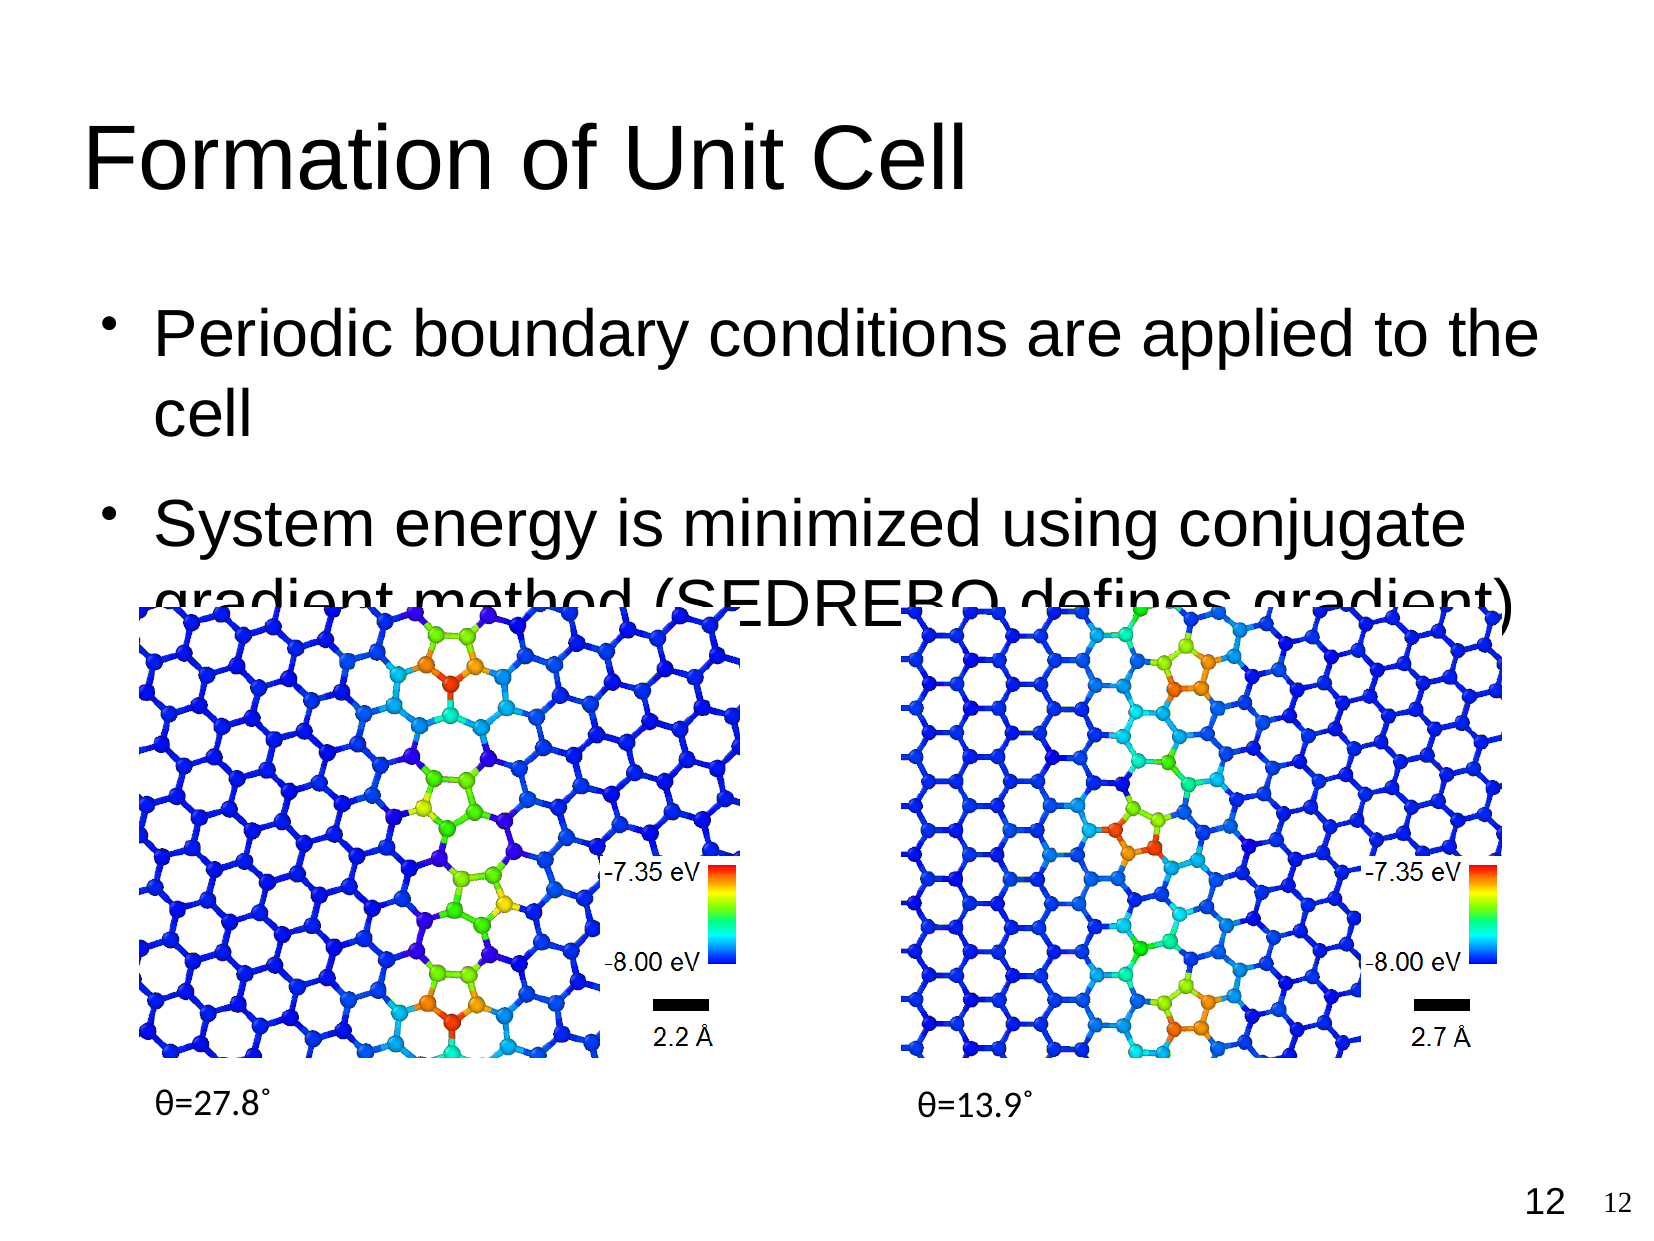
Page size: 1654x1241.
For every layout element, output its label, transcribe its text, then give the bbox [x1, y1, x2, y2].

picture [139, 607, 740, 1058]
text_box θ=27.8˚ [139, 1070, 287, 1131]
title Formation of Unit Cell [82, 49, 1571, 257]
text_box θ=13.9˚ [902, 1072, 1050, 1132]
list Periodic boundary conditions are applied to the cell System energy is minimized using conjugate gradient method (SEDREBO defines gradient) [82, 290, 1571, 621]
picture [901, 607, 1502, 1058]
slide_number <number> [1589, 1182, 1633, 1221]
